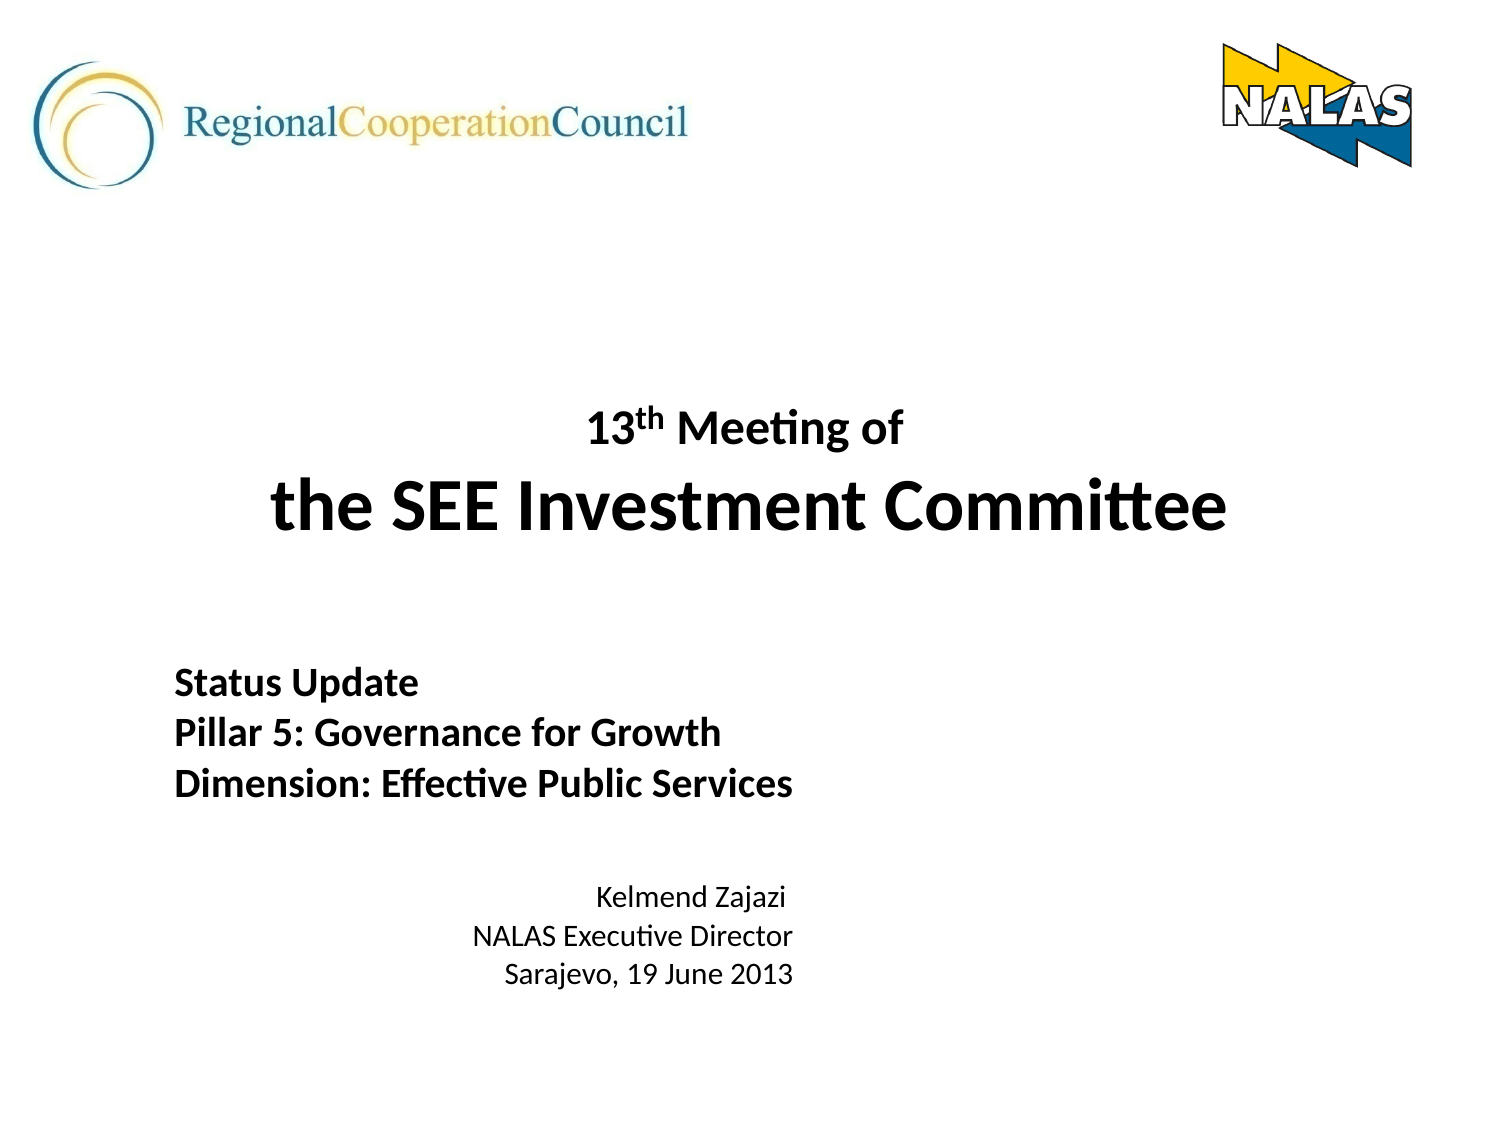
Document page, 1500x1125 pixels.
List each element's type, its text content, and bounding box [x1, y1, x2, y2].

picture [27, 53, 692, 197]
subtitle Status Update Pillar 5: Governance for Growth Dimension: Effective Public Services Kelmend Zajazi NALAS Executive Director Sarajevo, 19 June 2013 [159, 656, 1317, 1071]
title 13th Meeting of the SEE Investment Committee [112, 349, 1388, 591]
picture [1222, 42, 1412, 168]
